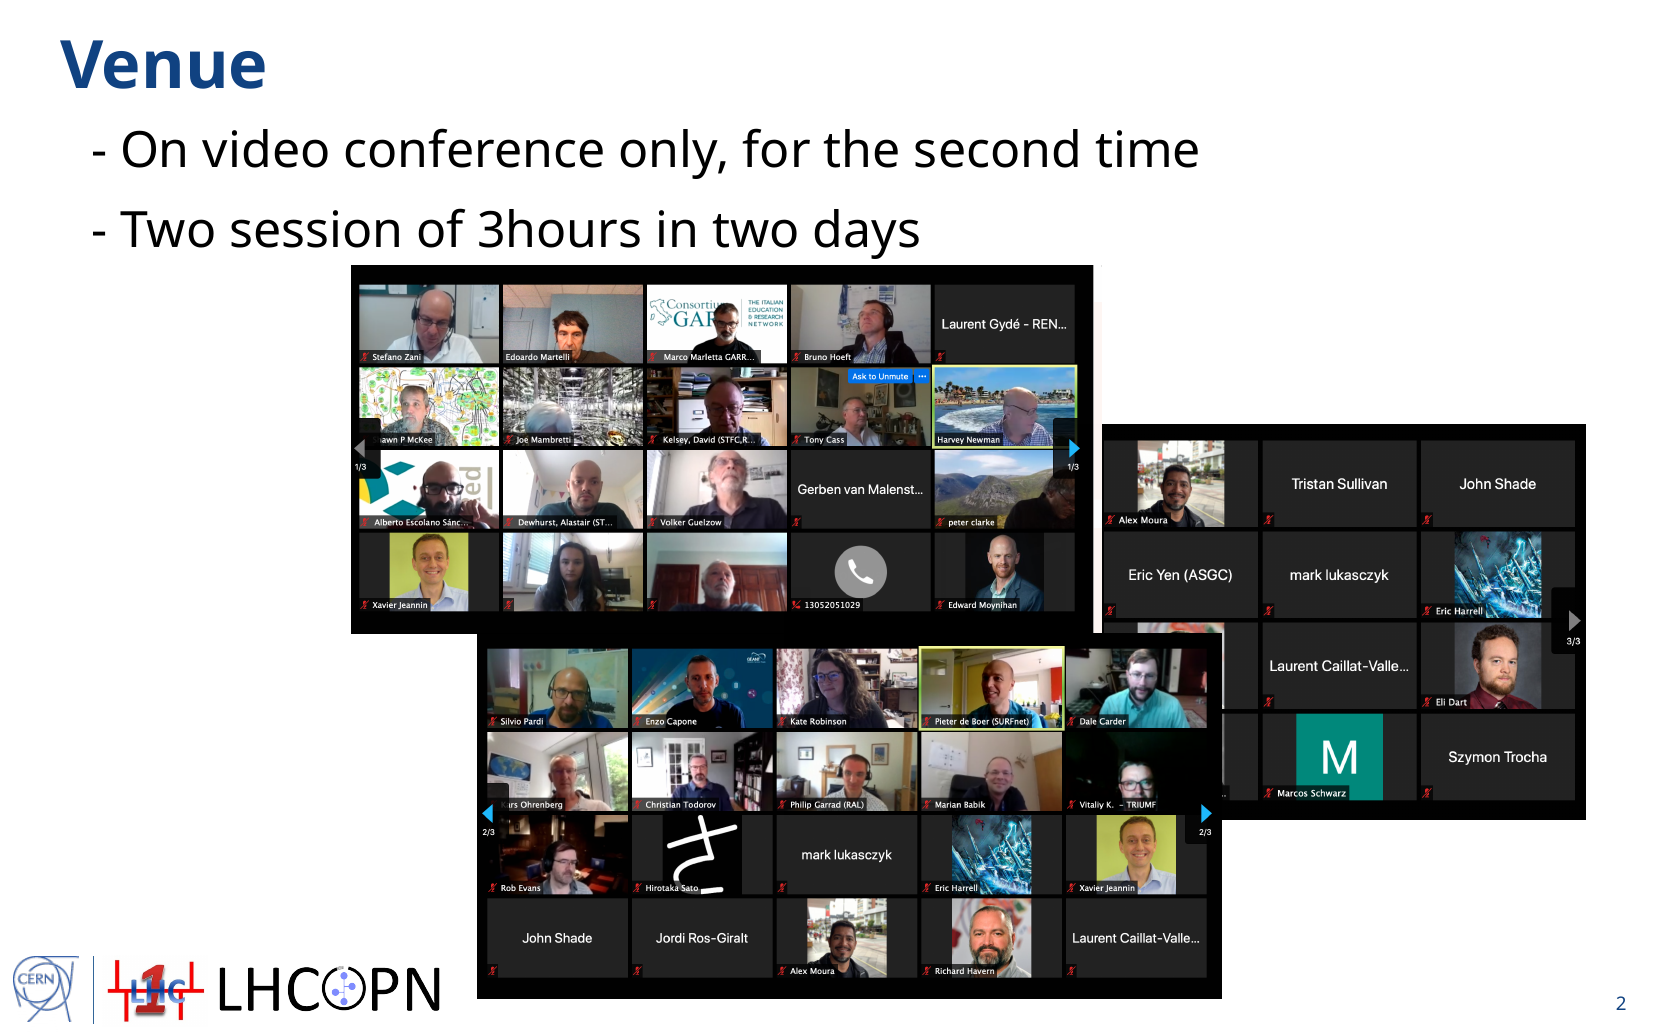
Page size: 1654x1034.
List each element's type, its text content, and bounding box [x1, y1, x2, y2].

text_box - On video conference only, for the second time - Two session of 3hours in two days [76, 106, 1601, 1034]
picture [13, 956, 76, 1032]
title Venue [60, 0, 1528, 138]
picture [351, 265, 1222, 999]
